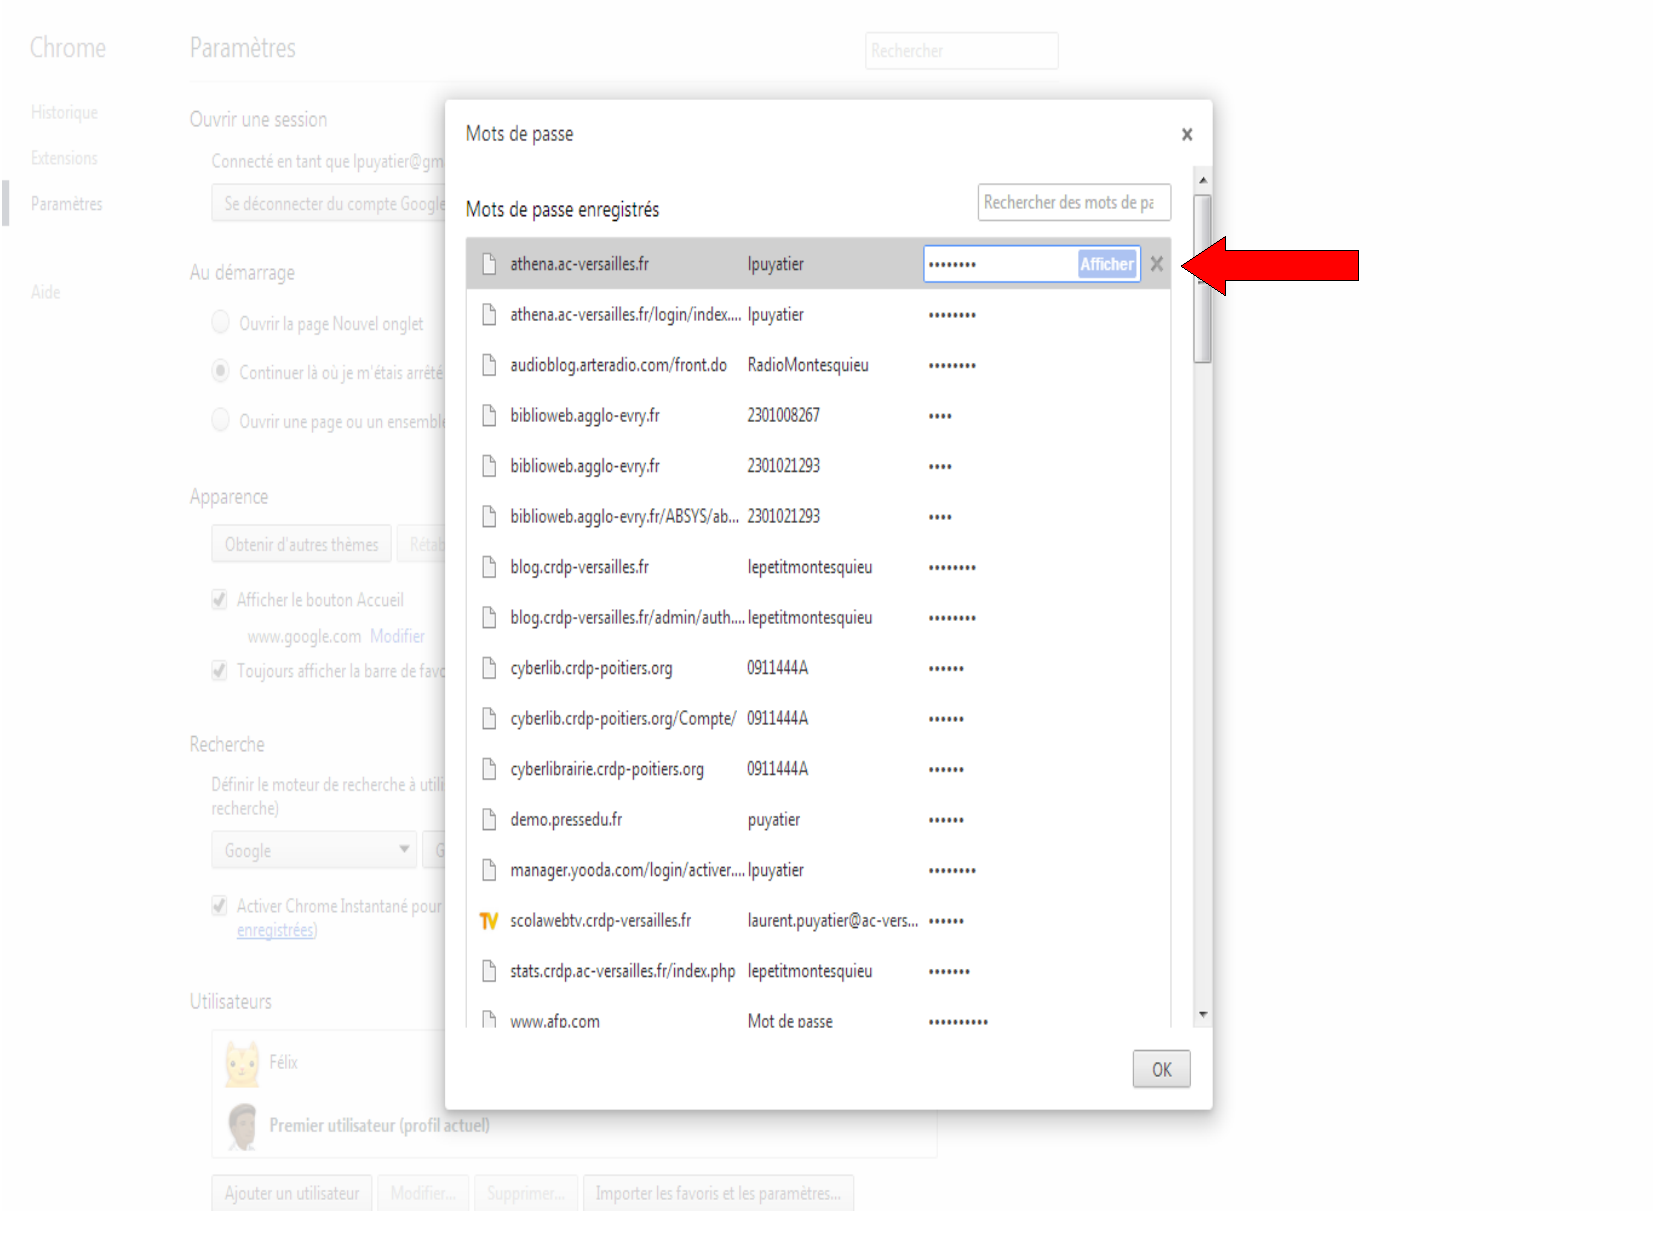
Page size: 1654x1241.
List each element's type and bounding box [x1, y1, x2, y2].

picture [2, 0, 1654, 1211]
text_box [1181, 236, 1359, 296]
